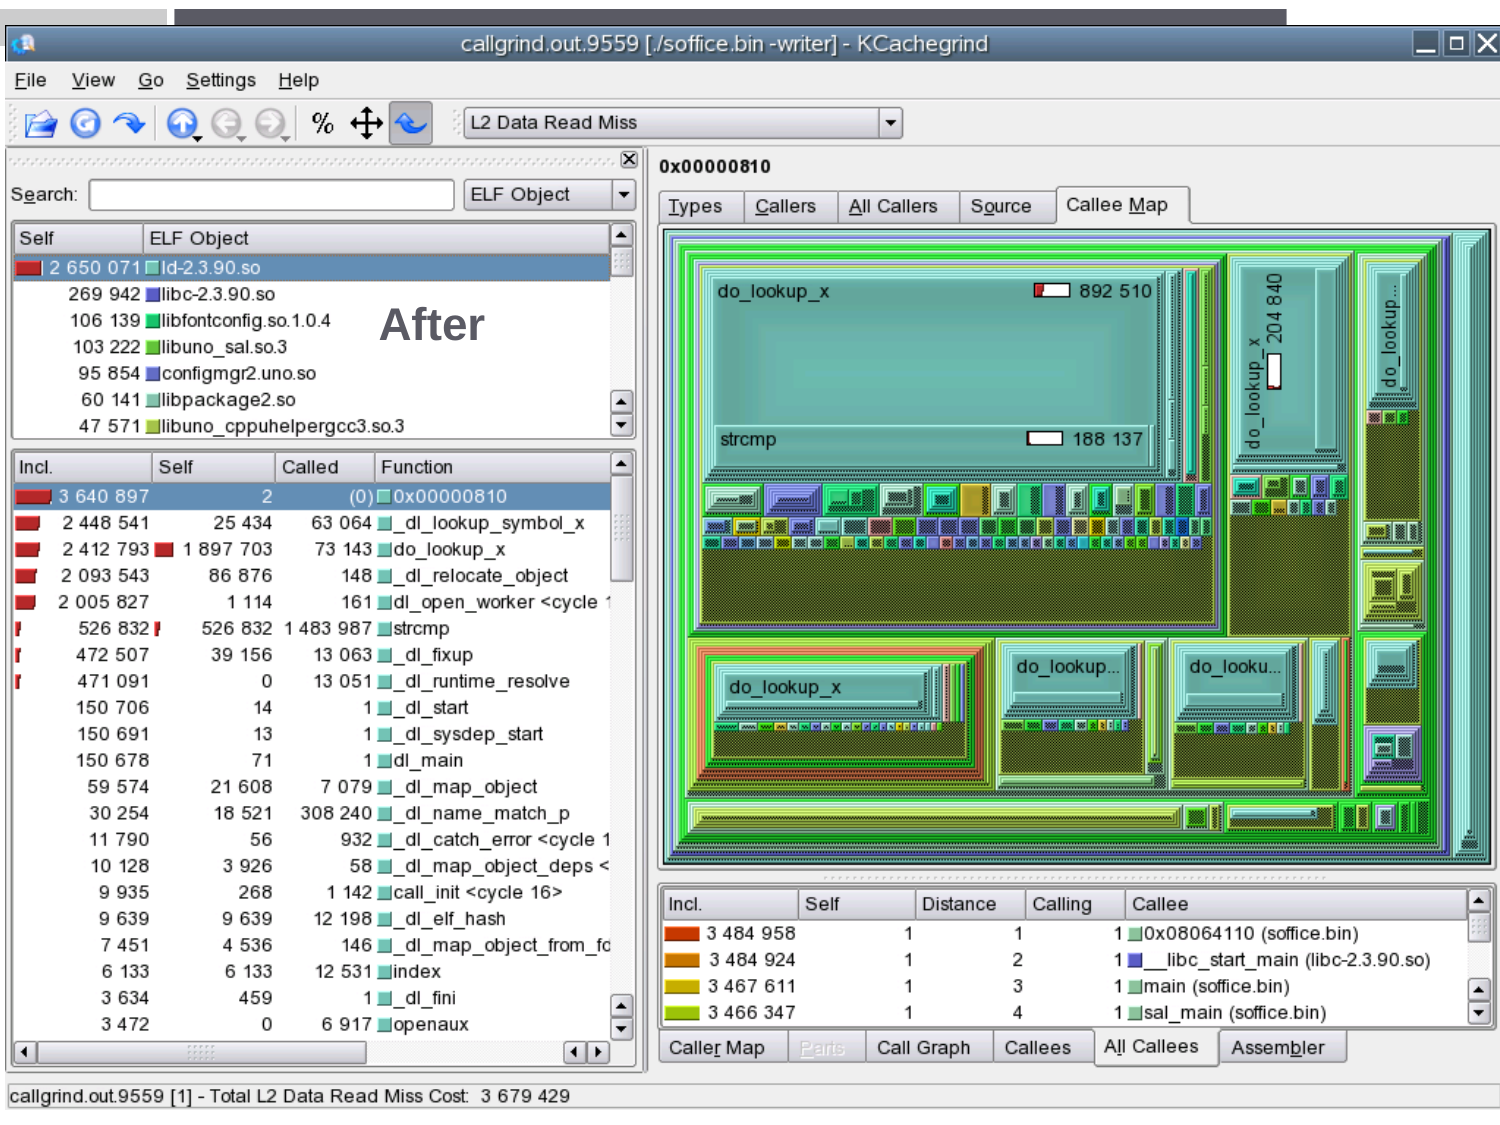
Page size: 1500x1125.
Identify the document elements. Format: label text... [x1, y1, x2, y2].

picture [5, 25, 1500, 1110]
text_box After [378, 296, 598, 349]
